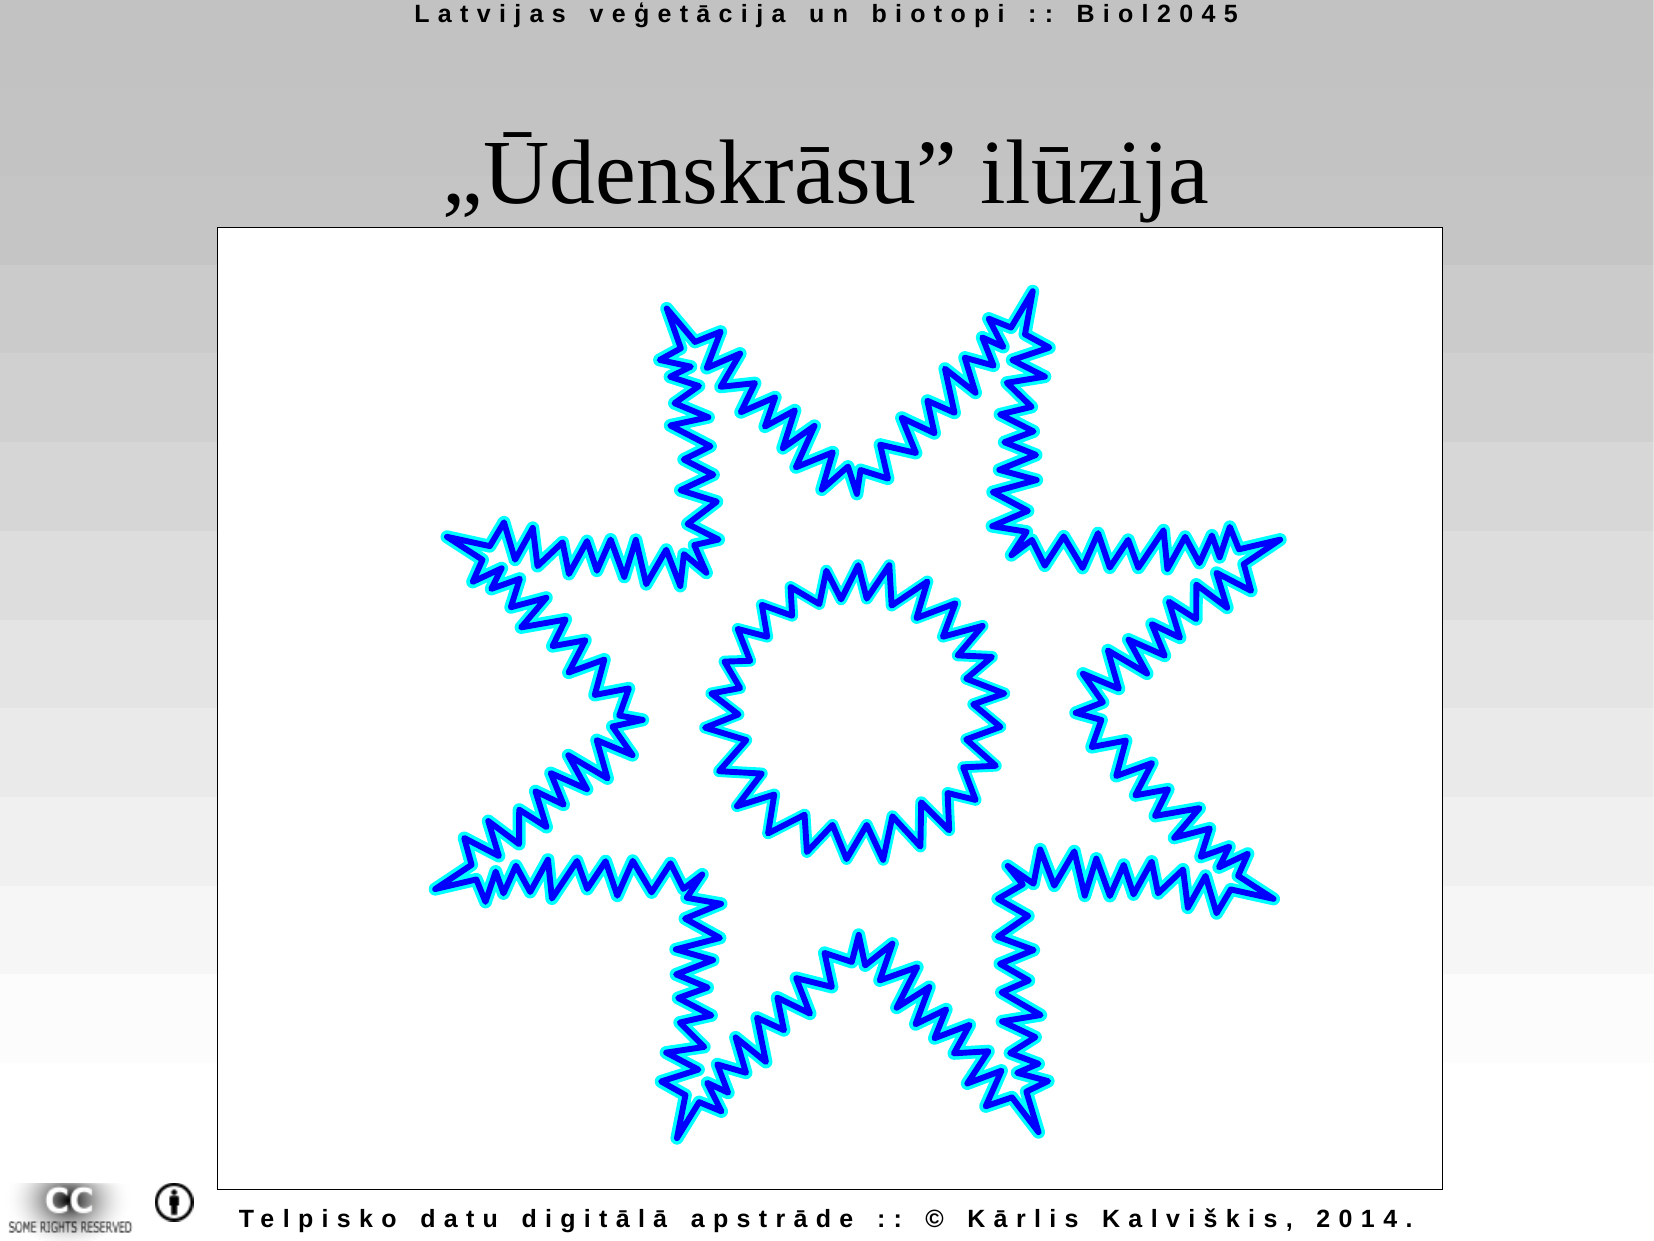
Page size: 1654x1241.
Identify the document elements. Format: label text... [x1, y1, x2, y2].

text_box [217, 296, 1443, 1190]
text_box [473, 331, 1242, 1099]
title „Ūdenskrāsu” ilūzija [29, 49, 1625, 296]
picture [0, 0, 1654, 1241]
